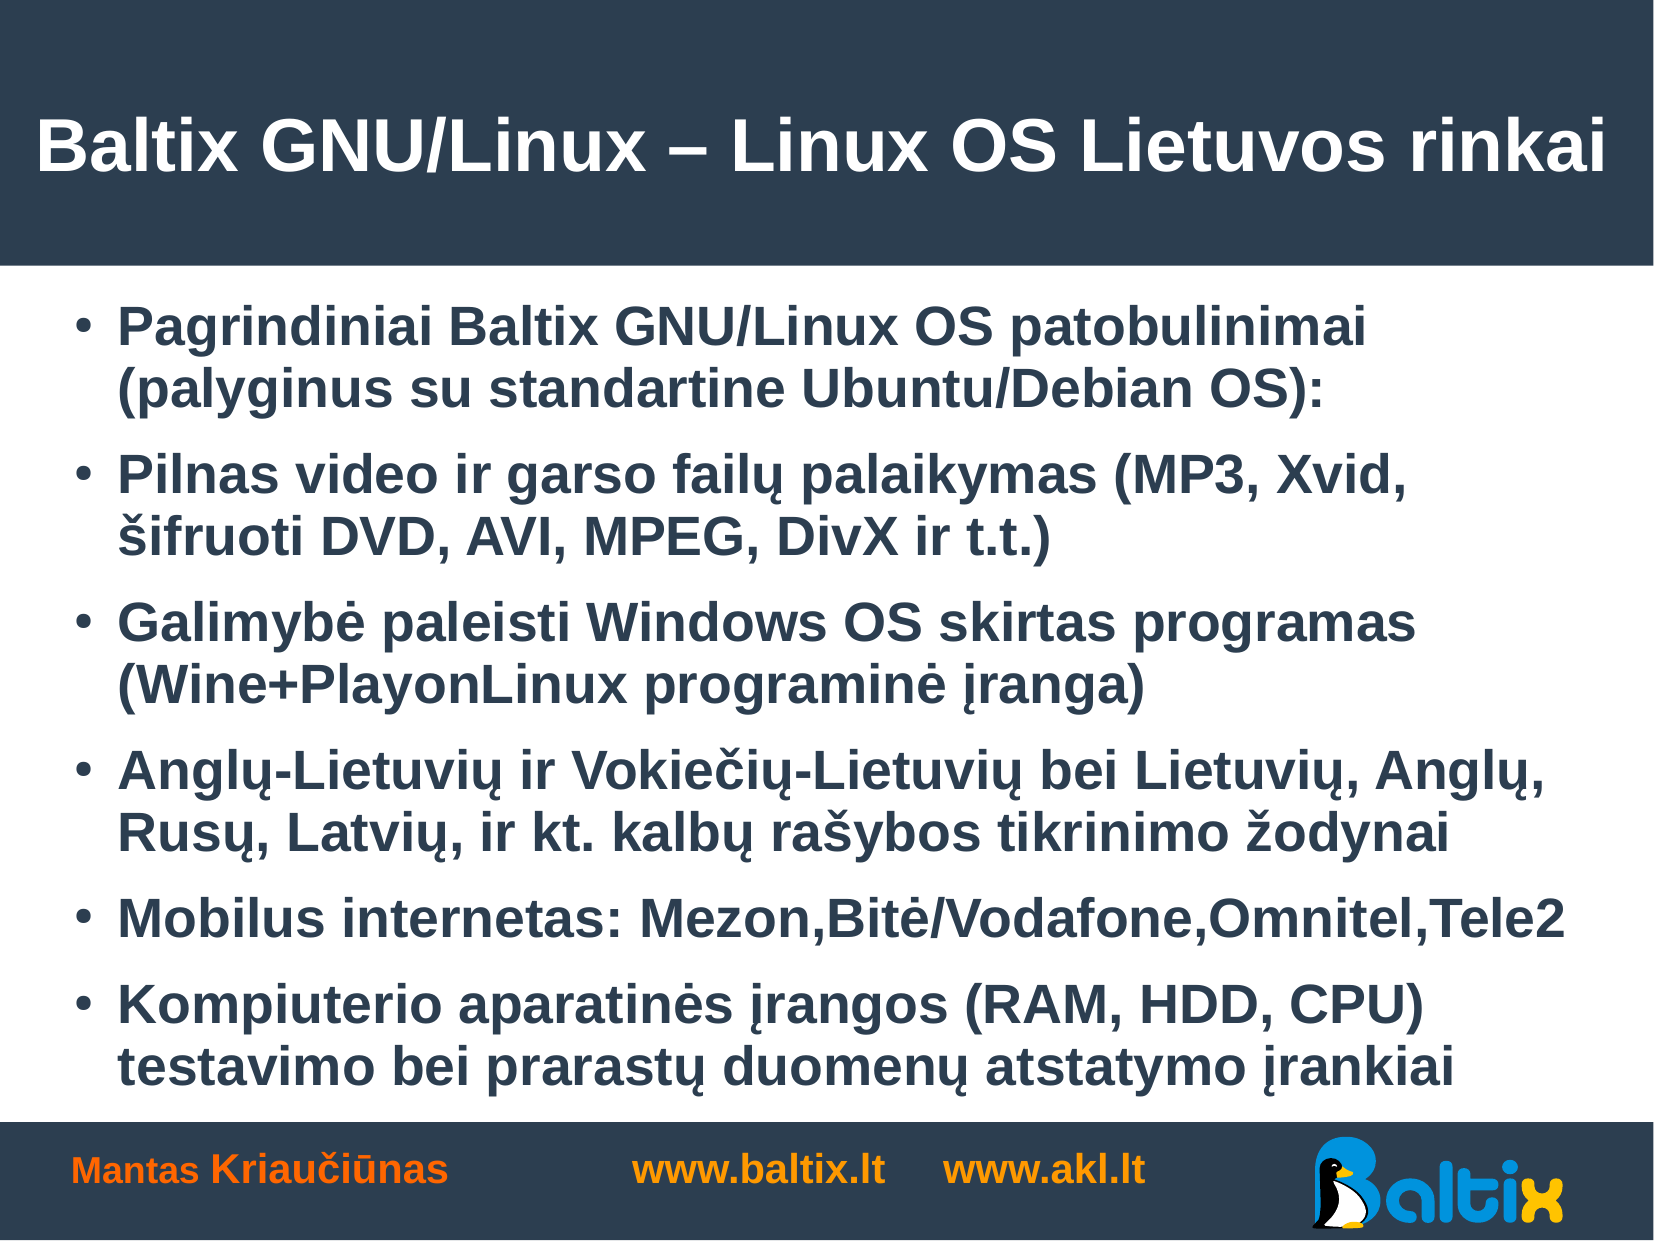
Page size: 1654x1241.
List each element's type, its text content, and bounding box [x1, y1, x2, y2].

title Baltix GNU/Linux – Linux OS Lietuvos rinkai [35, 67, 1619, 225]
list Pagrindiniai Baltix GNU/Linux OS patobulinimai (palyginus su standartine Ubuntu/Debian OS): Pilnas video ir garso failų palaikymas (MP3, Xvid, šifruoti DVD, AVI, MPEG, DivX ir t.t.) Galimybė paleisti Windows OS skirtas programas (Wine+PlayonLinux programinė įranga) Anglų-Lietuvių ir Vokiečių-Lietuvių bei Lietuvių, Anglų, Rusų, Latvių, ir kt. kalbų rašybos tikrinimo žodynai Mobilus internetas: Mezon,Bitė/Vodafone,Omnitel,Tele2 Kompiuterio aparatinės įrangos (RAM, HDD, CPU) testavimo bei prarastų duomenų atstatymo įrankiai [59, 295, 1595, 1111]
